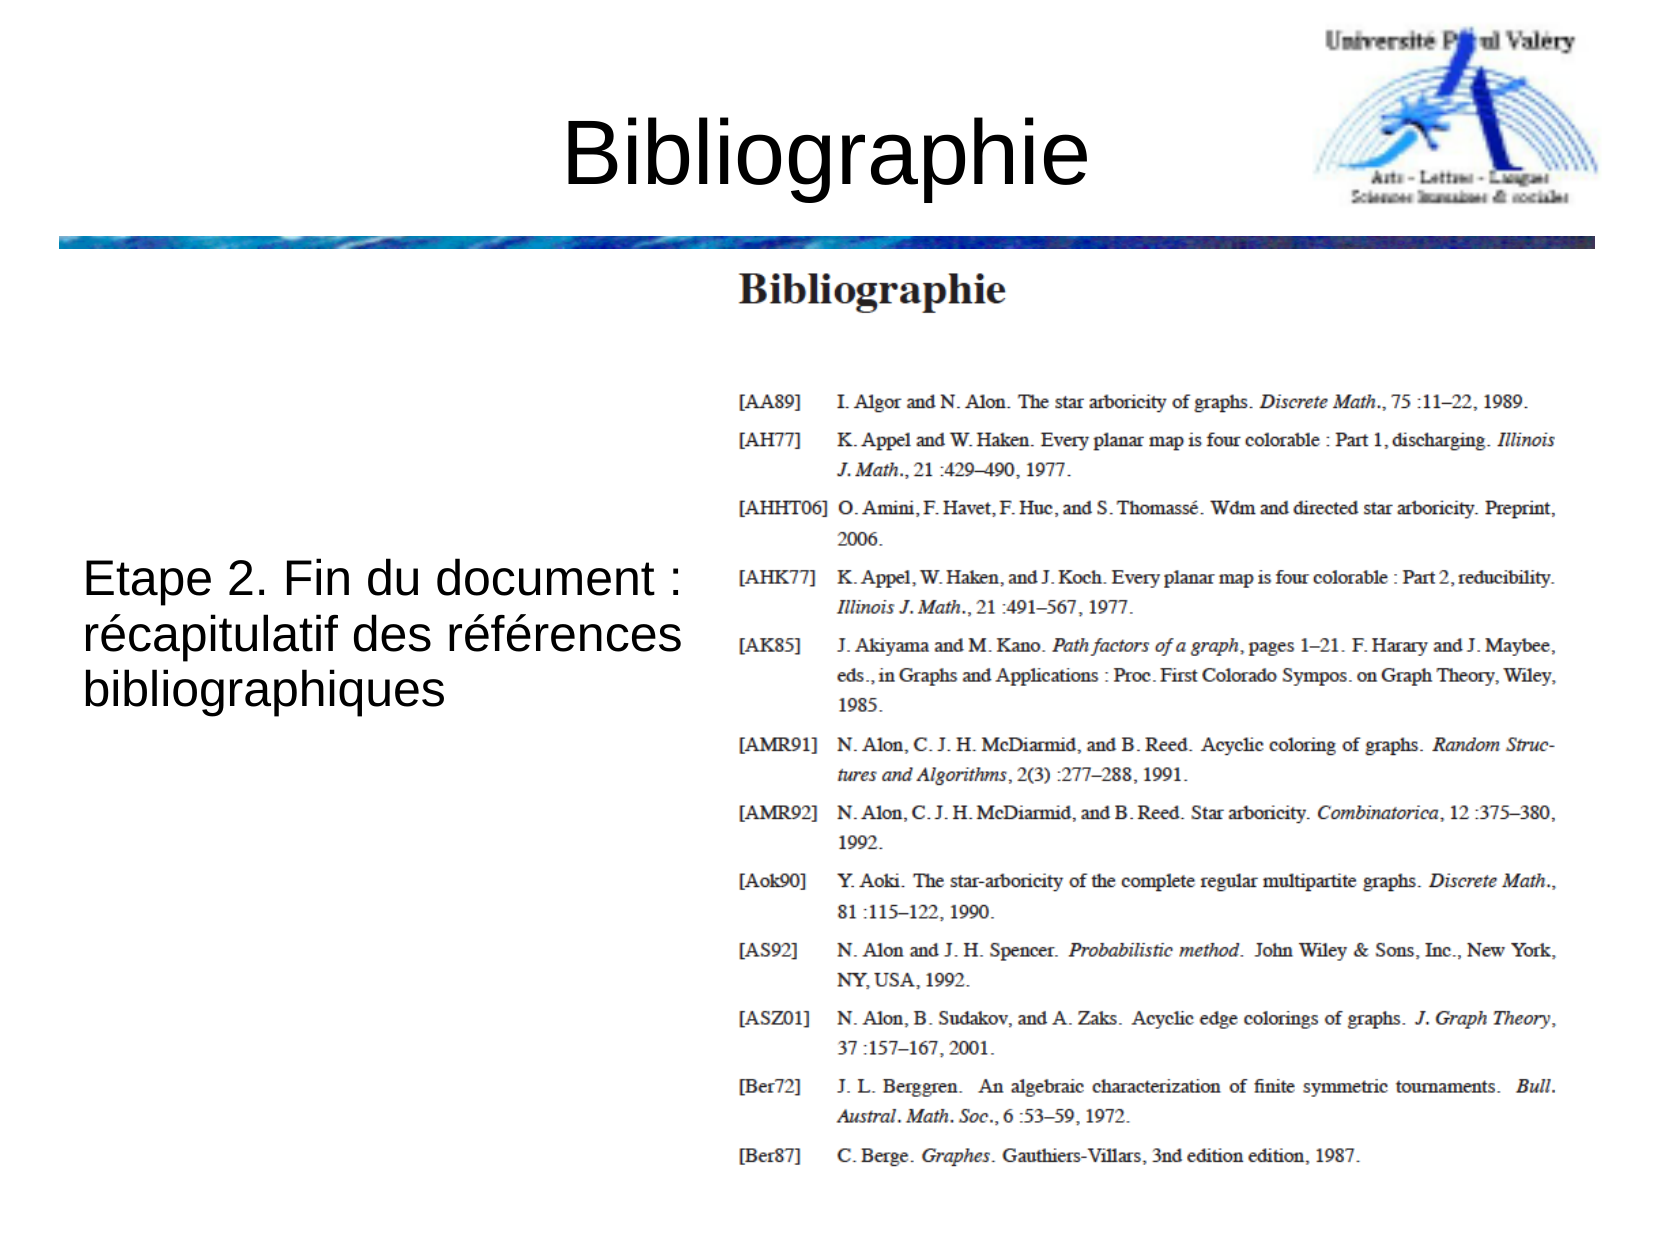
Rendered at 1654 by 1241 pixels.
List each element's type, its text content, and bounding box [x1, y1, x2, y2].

picture [59, 236, 81, 244]
picture [703, 260, 1589, 1184]
picture [1262, 0, 1654, 253]
list Fin du document : récapitulatif des références bibliographiques [82, 550, 703, 821]
title Bibliographie [82, 49, 1571, 257]
